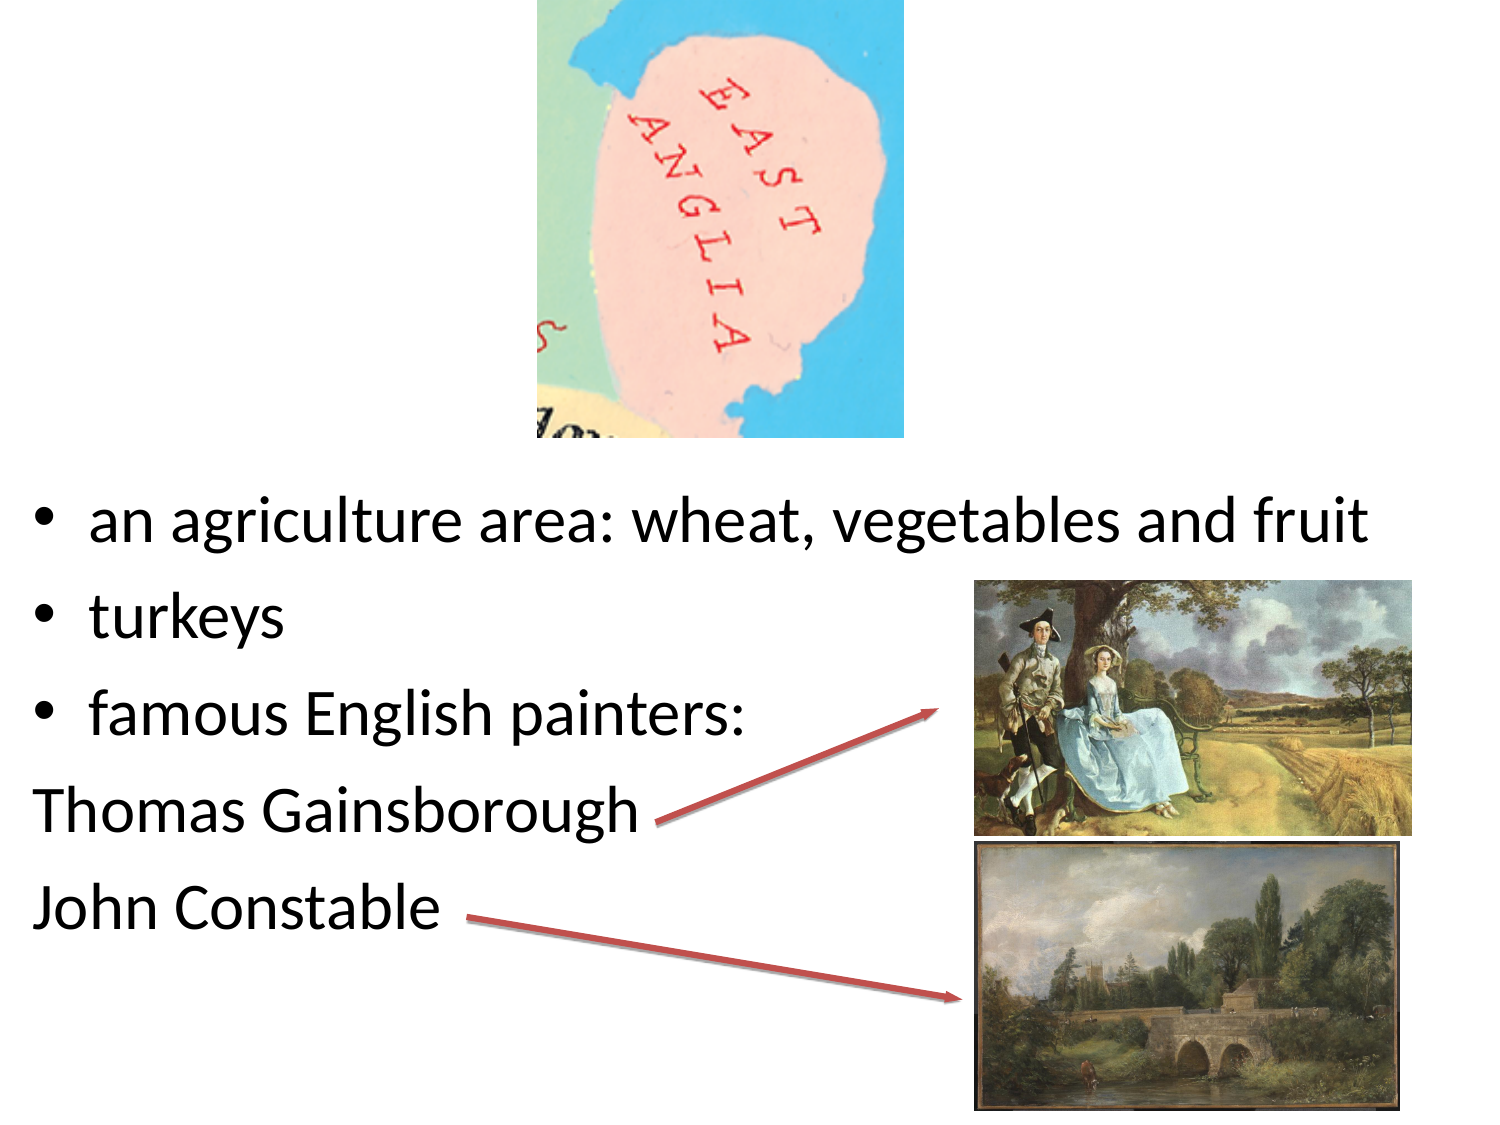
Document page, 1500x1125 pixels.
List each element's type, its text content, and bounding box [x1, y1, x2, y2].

list an agriculture area: wheat, vegetables and fruit turkeys famous English painters: Thomas Gainsborough John Constable [17, 468, 1483, 1095]
picture [974, 841, 1400, 1111]
picture [974, 580, 1412, 836]
picture [537, 0, 904, 438]
